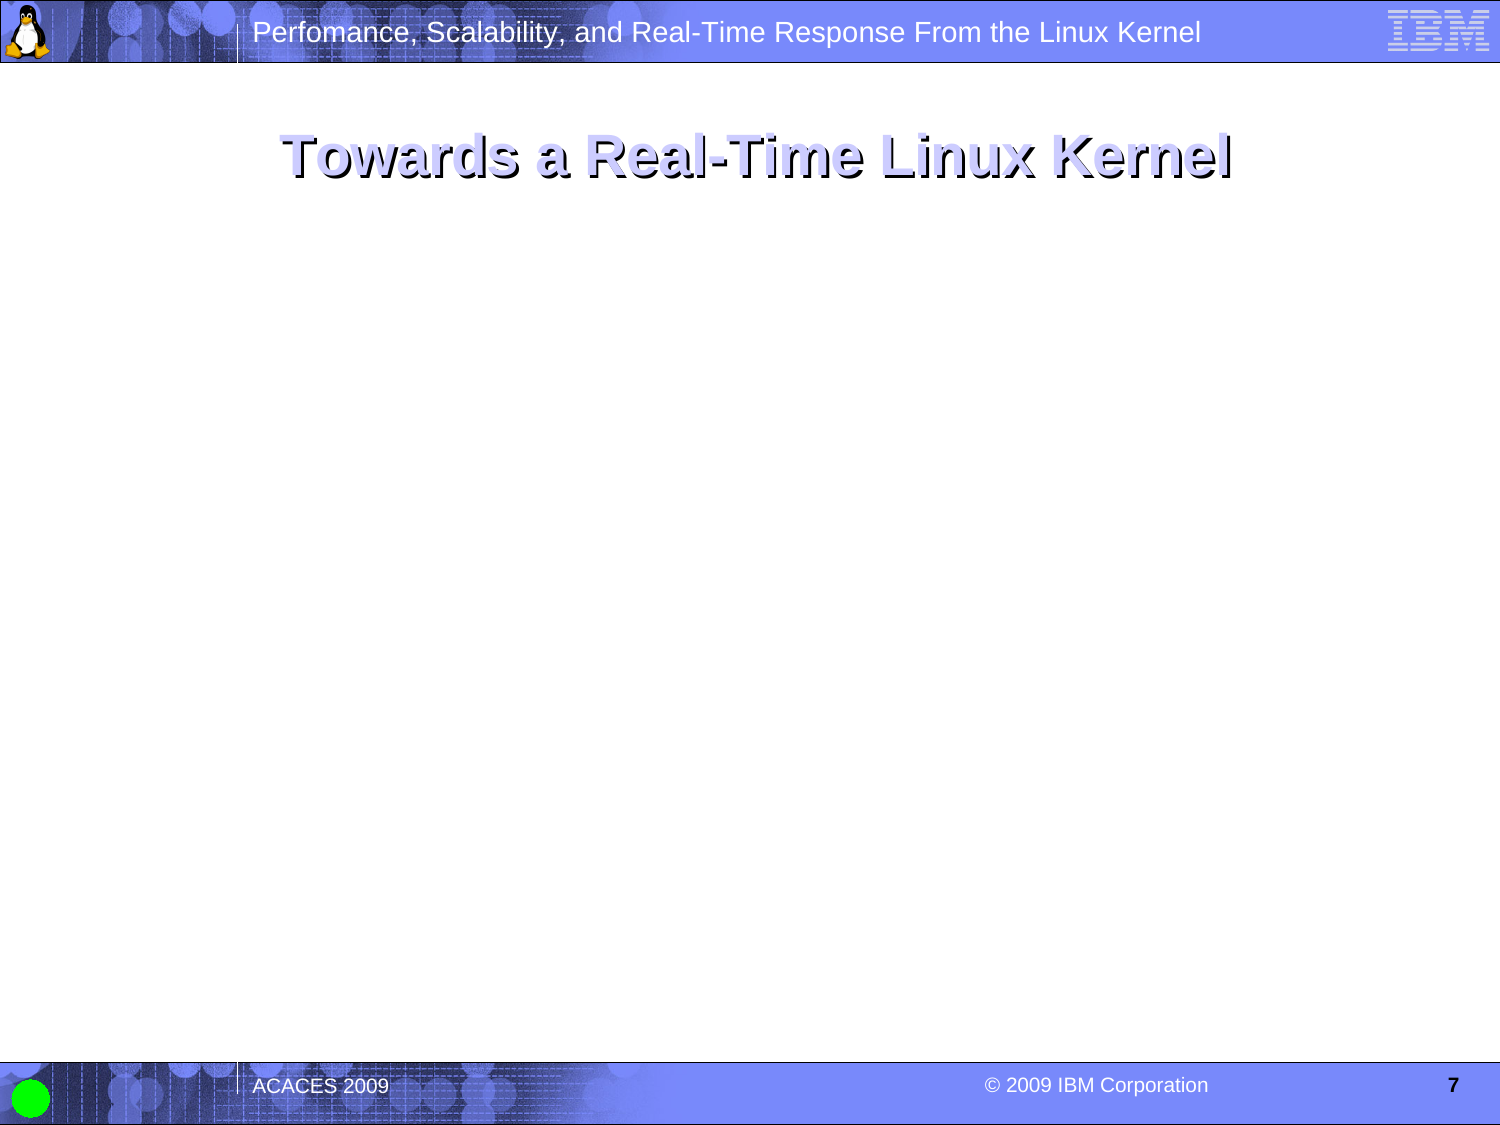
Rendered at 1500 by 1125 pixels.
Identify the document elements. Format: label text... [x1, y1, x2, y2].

picture [1, 1, 1500, 62]
text_box [11, 1079, 50, 1118]
title Towards a Real-Time Linux Kernel [79, 124, 1433, 192]
picture [0, 1063, 1500, 1124]
